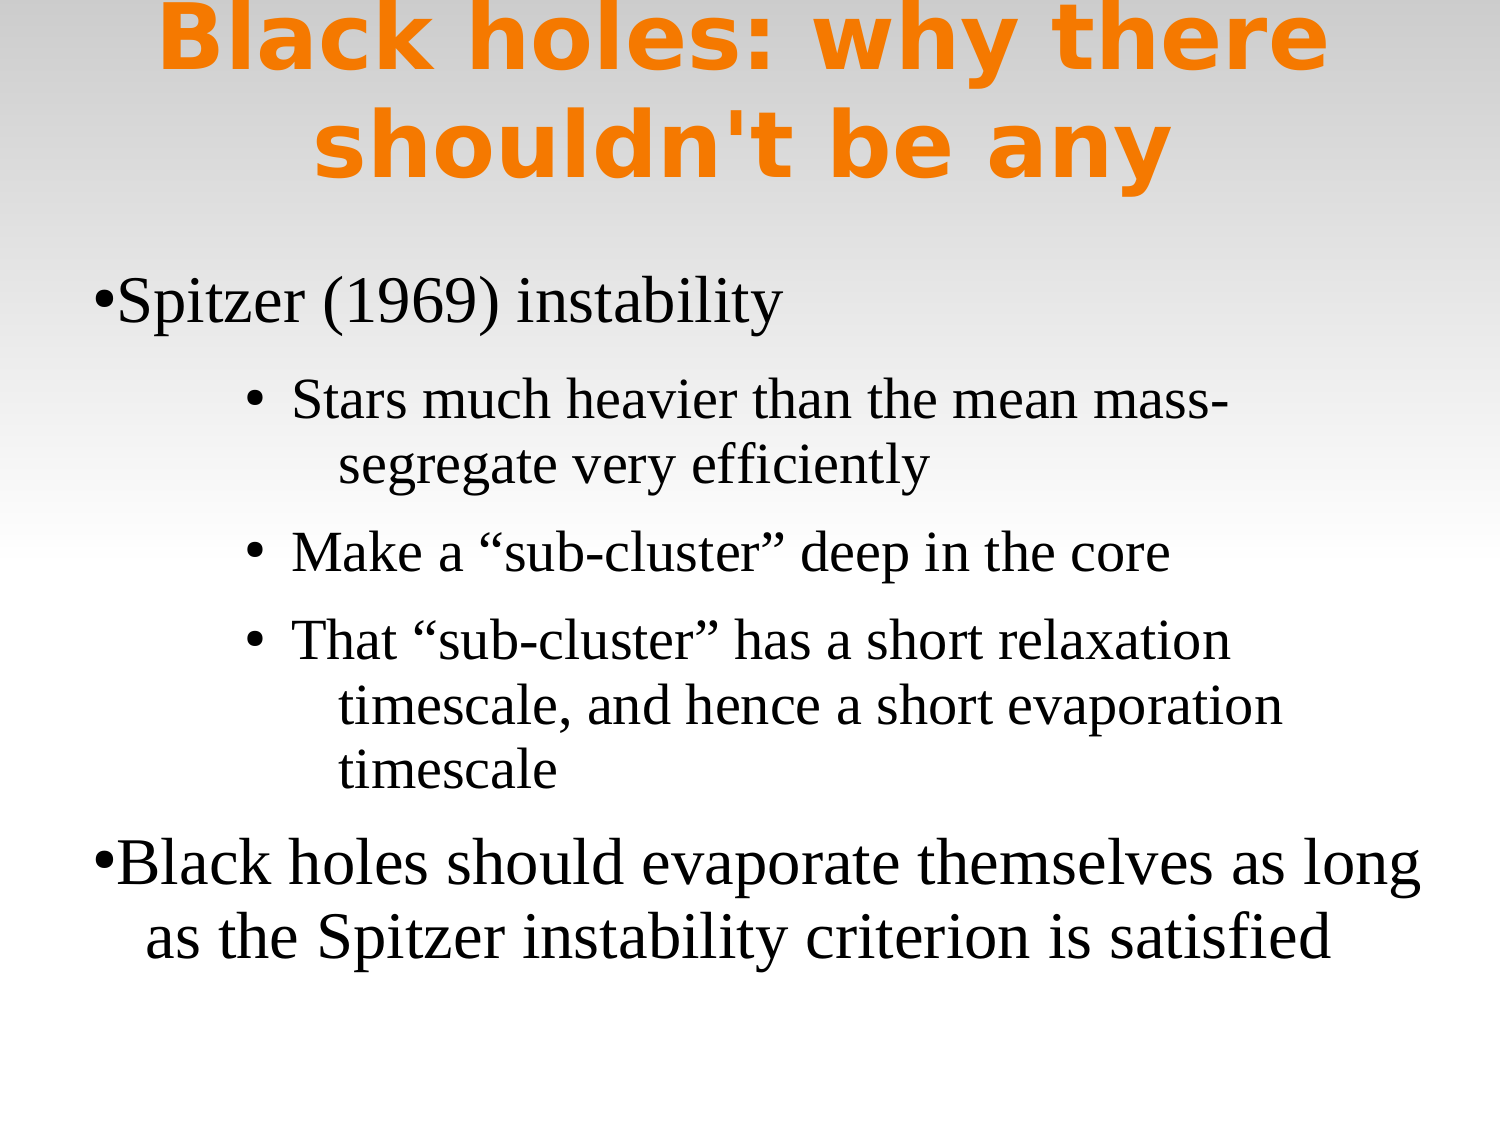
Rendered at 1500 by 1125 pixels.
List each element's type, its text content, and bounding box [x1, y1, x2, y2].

list Spitzer (1969) instability Stars much heavier than the mean mass-segregate very efficiently Make a “sub-cluster” deep in the core That “sub-cluster” has a short relaxation timescale, and hence a short evaporation timescale Black holes should evaporate themselves as long as the Spitzer instability criterion is satisfied [75, 263, 1425, 1125]
title Black holes: why there shouldn't be any [69, 0, 1418, 199]
